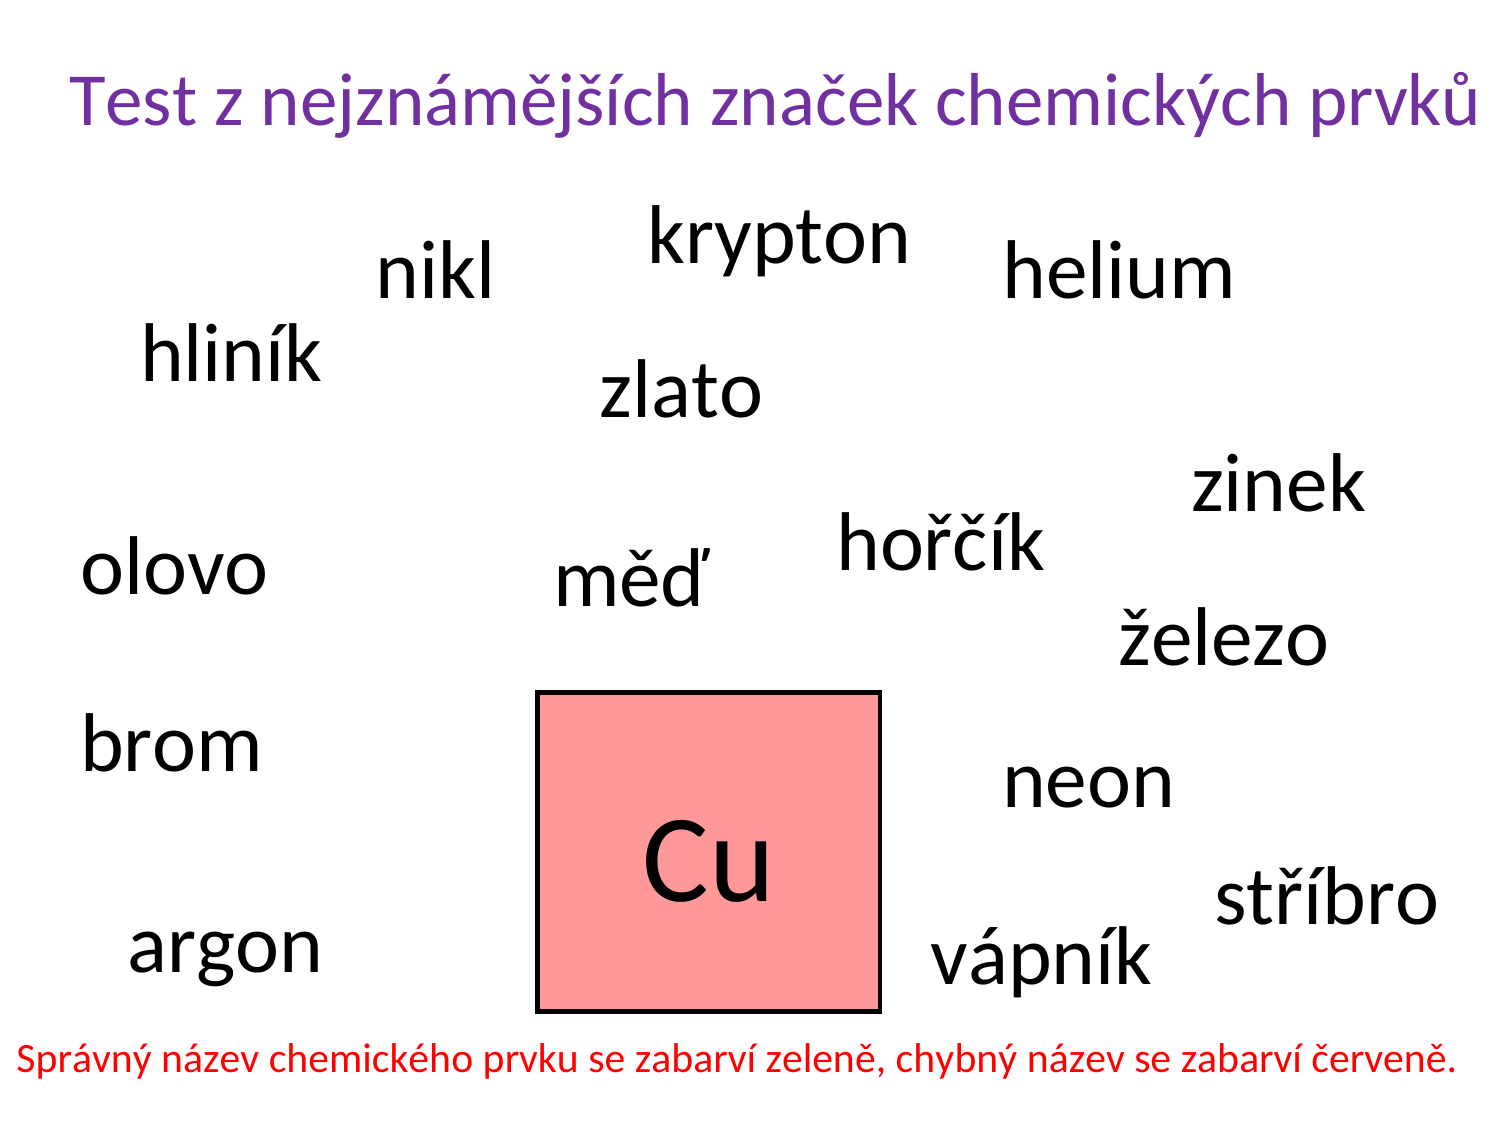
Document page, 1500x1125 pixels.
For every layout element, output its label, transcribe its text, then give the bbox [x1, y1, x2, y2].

text_box Test z nejznámějších značek chemických prvků [54, 42, 1498, 239]
text_box vápník [916, 893, 1168, 1009]
text_box zinek [1176, 420, 1381, 537]
text_box olovo [65, 503, 284, 619]
text_box Správný název chemického prvku se zabarví zeleně, chybný název se zabarví červeně. [1, 1023, 1474, 1089]
text_box měď [538, 515, 724, 631]
text_box stříbro [1199, 834, 1455, 950]
text_box Cu [537, 692, 880, 1012]
text_box helium [987, 208, 1251, 324]
text_box hořčík [821, 479, 1061, 596]
text_box krypton [633, 172, 927, 289]
text_box nikl [361, 208, 511, 324]
text_box zlato [584, 326, 779, 442]
text_box brom [65, 680, 279, 797]
text_box argon [112, 881, 339, 997]
text_box hliník [125, 290, 338, 407]
text_box železo [1103, 574, 1345, 690]
text_box neon [987, 716, 1190, 832]
